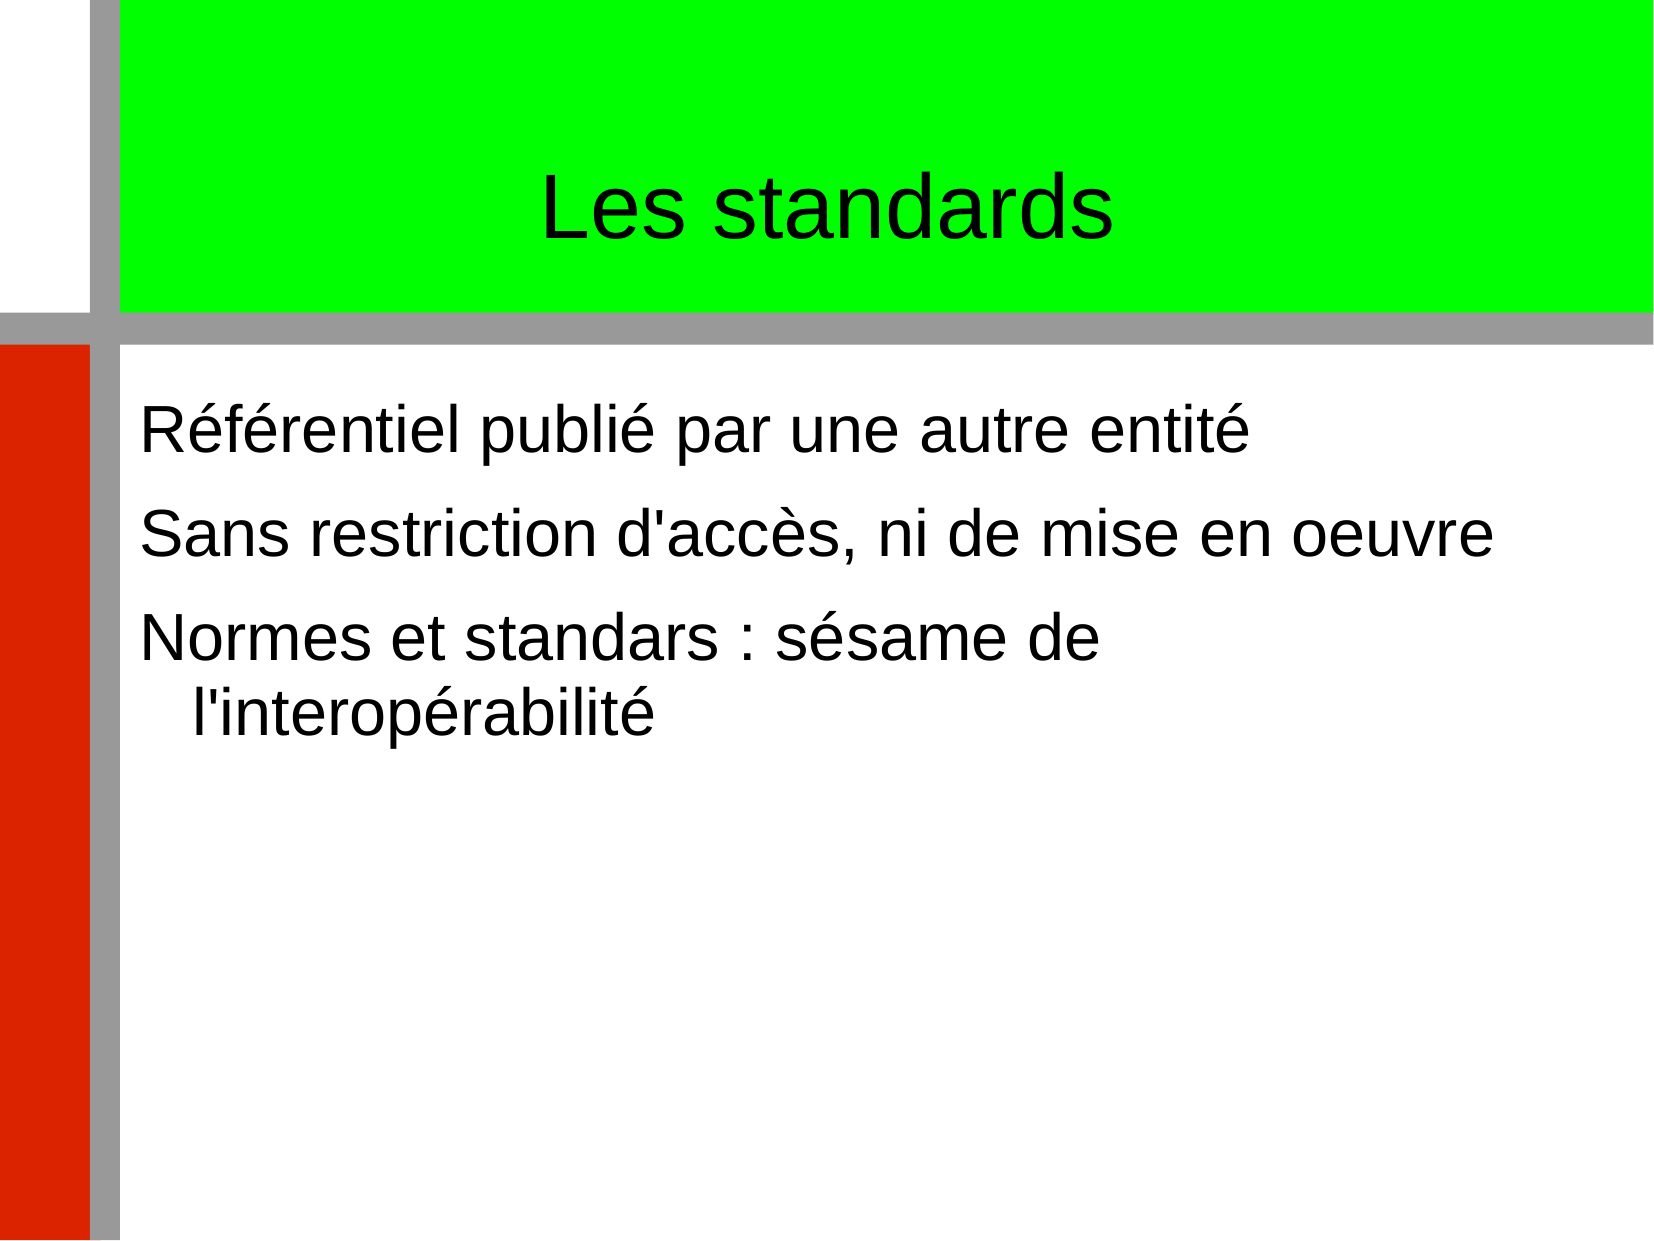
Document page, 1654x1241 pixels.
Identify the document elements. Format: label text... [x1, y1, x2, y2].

list Référentiel publié par une autre entité Sans restriction d'accès, ni de mise en oeuvre Normes et standars : sésame de l'interopérabilité [121, 391, 1534, 1127]
title Les standards [121, 102, 1534, 311]
